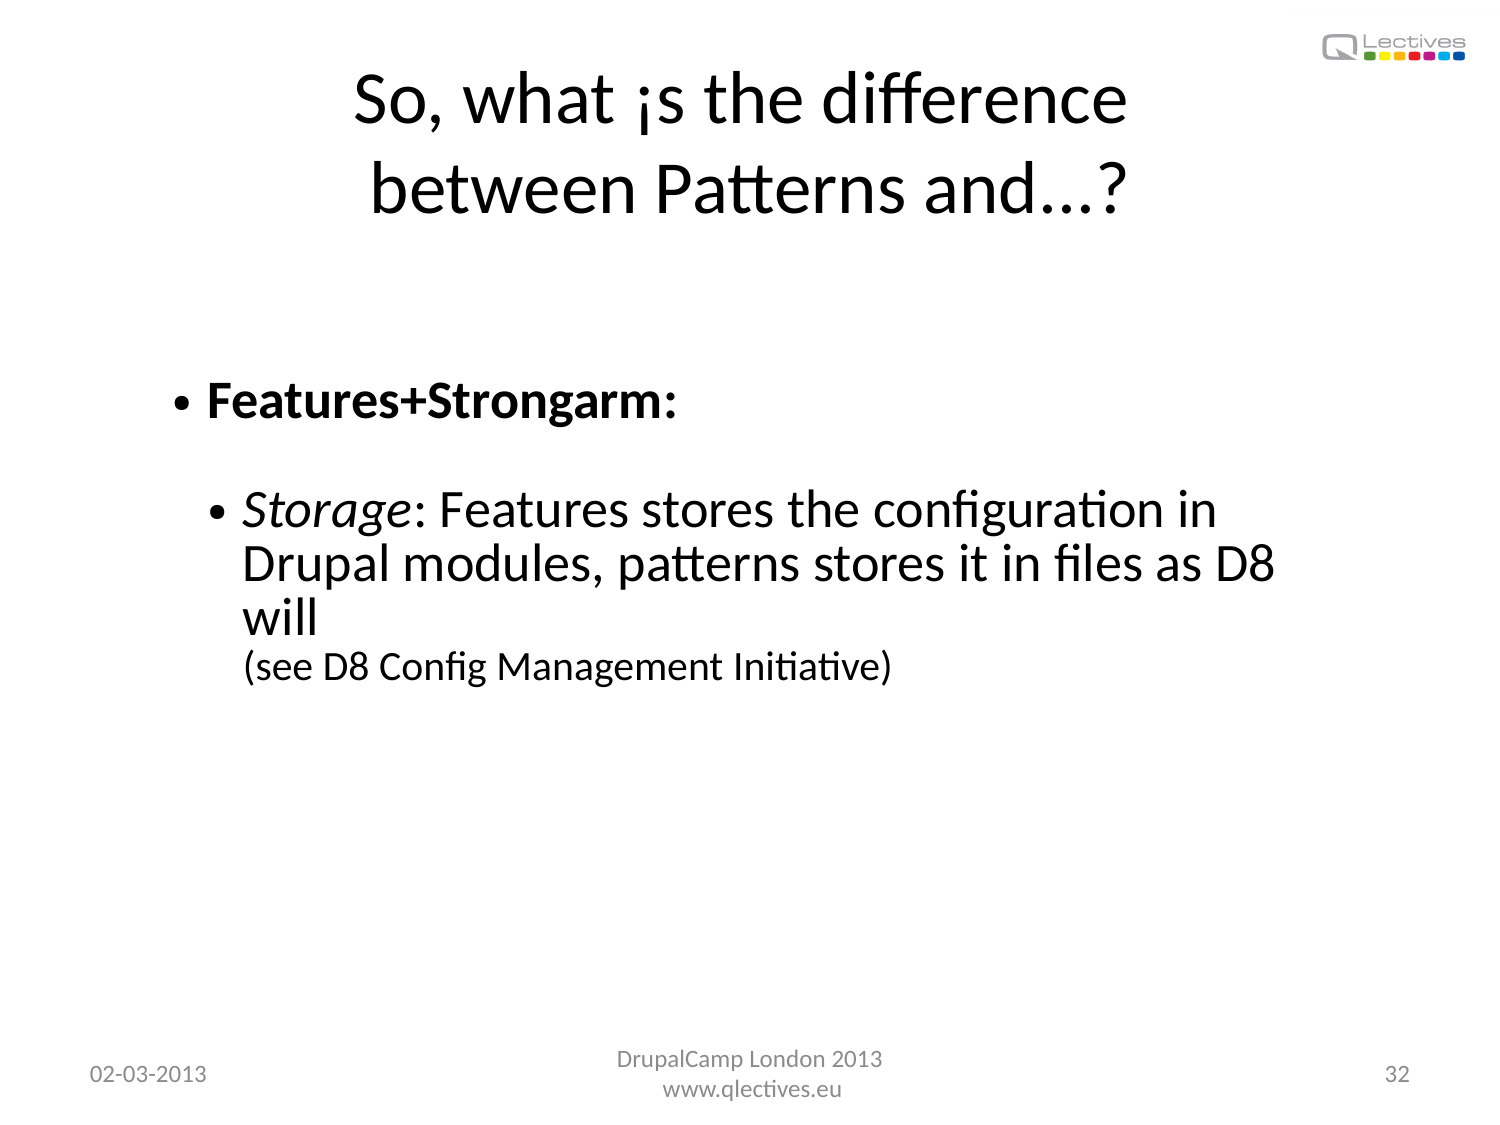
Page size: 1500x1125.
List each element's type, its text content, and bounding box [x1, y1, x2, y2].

text_box Features+Strongarm: Storage: Features stores the configuration in Drupal modules, patterns stores it in files as D8 will (see D8 Config Management Initiative) [157, 370, 1357, 812]
picture [1288, 9, 1500, 90]
text_box DrupalCamp London 2013 www.qlectives.eu [512, 1042, 988, 1103]
text_box So, what ¡s the difference between Patterns and...? [75, 45, 1425, 233]
text_box 02-03-2013 [74, 1042, 425, 1103]
text_box <number> [1074, 1042, 1425, 1103]
